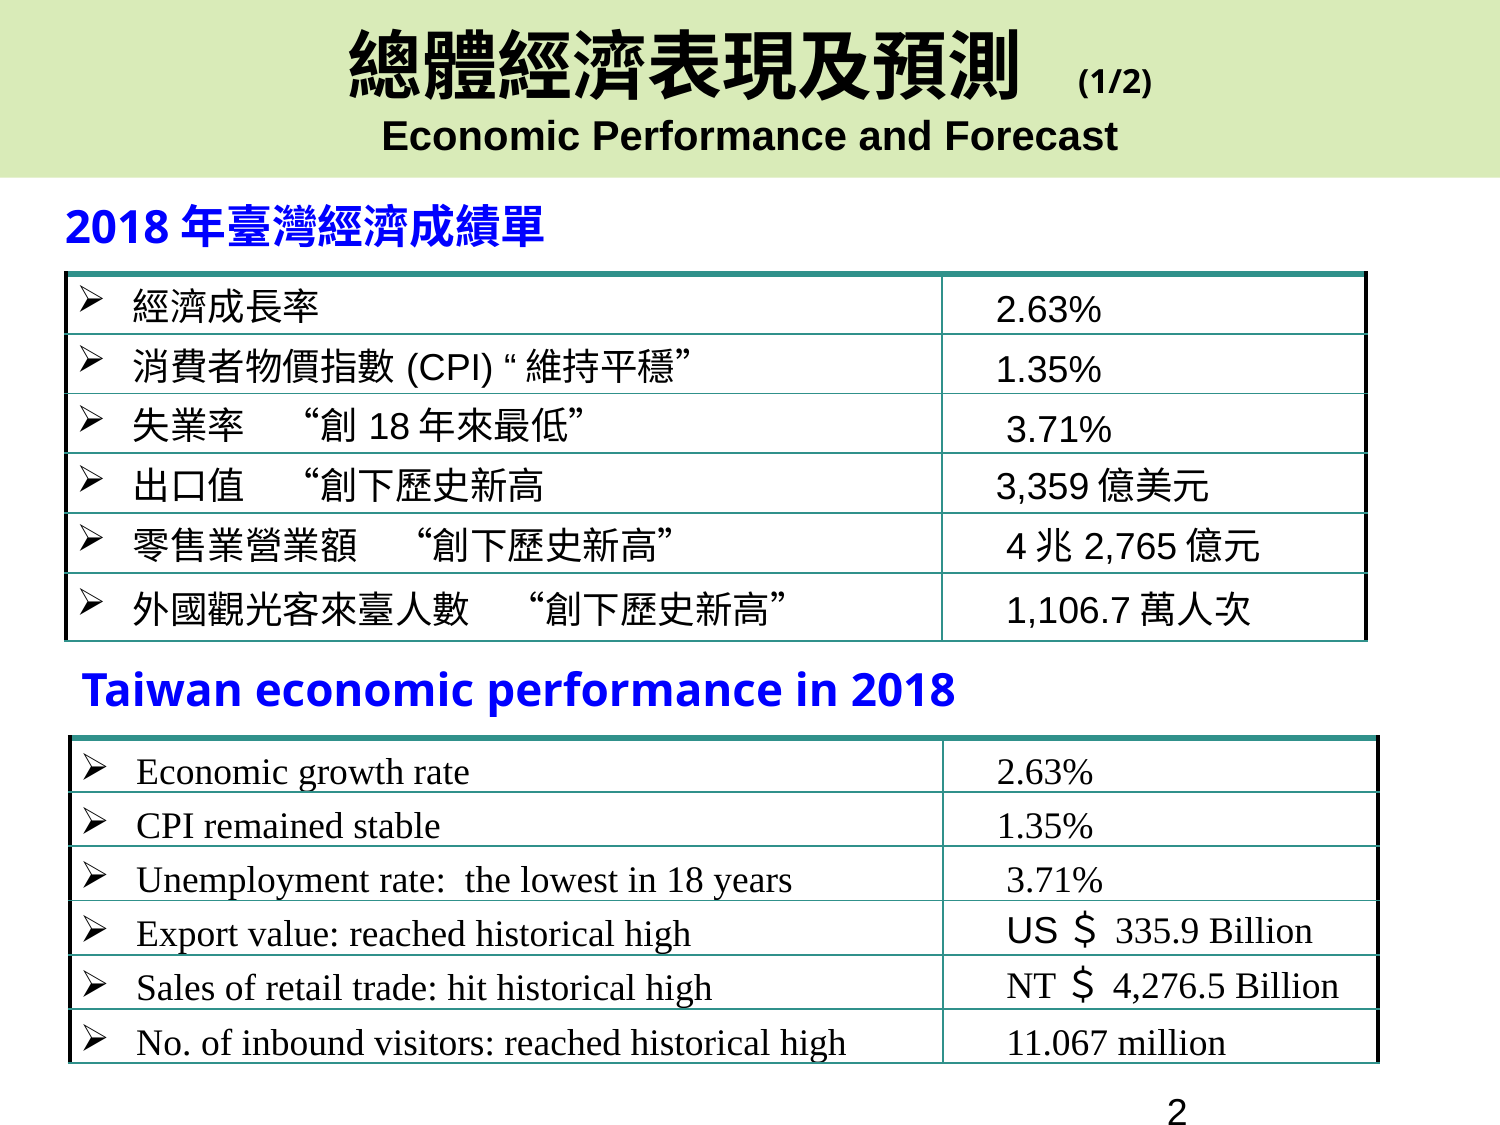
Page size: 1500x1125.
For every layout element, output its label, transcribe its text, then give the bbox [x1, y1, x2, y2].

table_header 2.63% [943, 277, 1364, 333]
table_cell 1,106.7萬人次 [943, 574, 1364, 640]
text_box 總體經濟表現及預測 (1/2) Economic Performance and Forecast [0, 0, 1500, 178]
table_cell 3.71% [943, 394, 1364, 452]
table_cell Sales of retail trade: hit historical high [72, 956, 942, 1008]
table_cell 4兆2,765億元 [943, 514, 1364, 572]
table_cell 消費者物價指數(CPI) “維持平穩” [68, 335, 941, 393]
table_cell 出口值 “創下歷史新高 [68, 454, 941, 512]
table_cell 1.35% [944, 793, 1376, 845]
text_box 2018年臺灣經濟成績單 [50, 190, 1463, 261]
table_cell 11.067 million [944, 1010, 1376, 1062]
table_cell 零售業營業額 “創下歷史新高” [68, 514, 941, 572]
table_cell US＄335.9 Billion [944, 901, 1376, 954]
table_cell CPI remained stable [72, 793, 942, 845]
table_cell No. of inbound visitors: reached historical high [72, 1010, 942, 1062]
table_header Economic growth rate [72, 741, 942, 791]
text_box Taiwan economic performance in 2018 [66, 653, 998, 724]
table_cell 失業率 “創18年來最低” [68, 394, 941, 452]
table_cell 外國觀光客來臺人數 “創下歷史新高” [68, 574, 941, 640]
table_cell Export value: reached historical high [72, 901, 942, 954]
table_header 2.63% [944, 741, 1376, 791]
table_cell 1.35% [943, 335, 1364, 393]
table_cell NT＄4,276.5 Billion [944, 956, 1376, 1008]
table_header 經濟成長率 [68, 277, 941, 333]
table_cell 3.71% [944, 847, 1376, 900]
table_cell Unemployment rate: the lowest in 18 years [72, 847, 942, 900]
table_cell 3,359億美元 [943, 454, 1364, 512]
